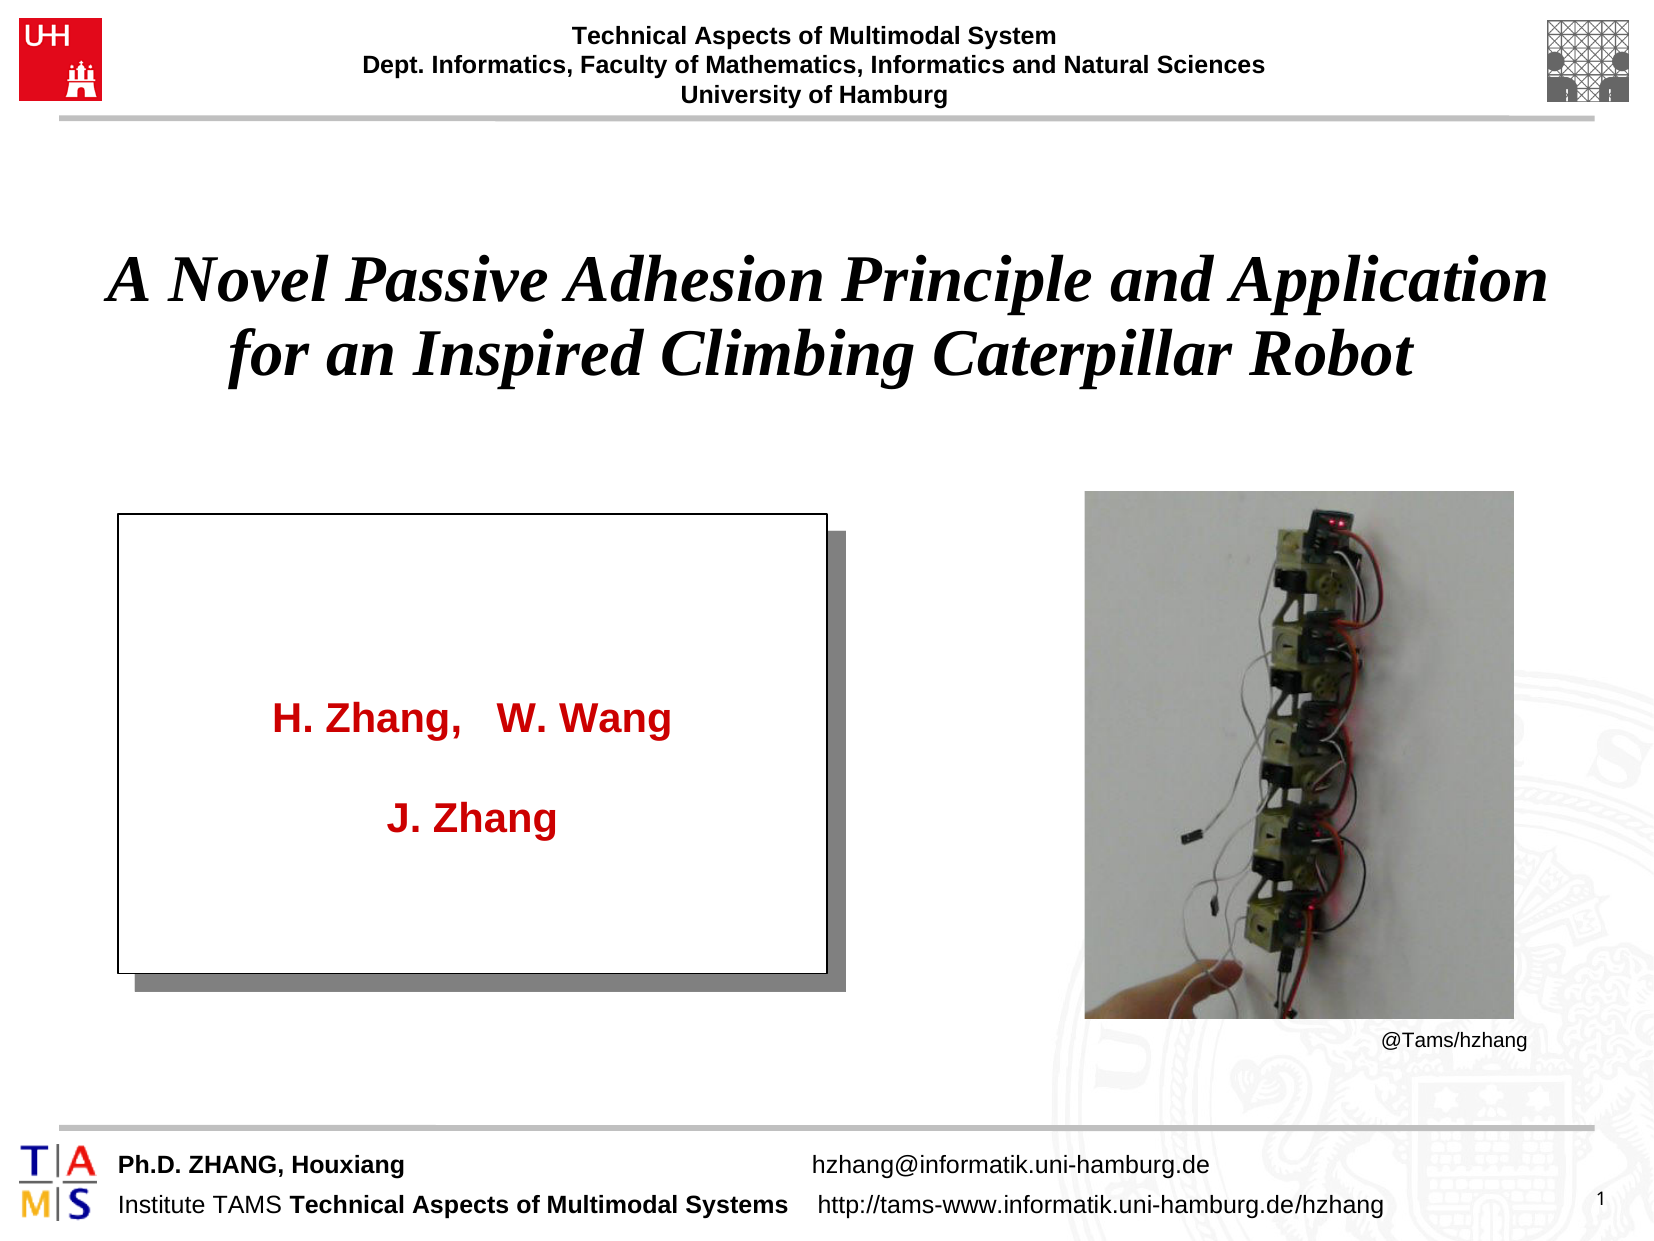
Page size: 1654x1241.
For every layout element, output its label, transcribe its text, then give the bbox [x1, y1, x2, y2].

text_box @Tams/hzhang [1366, 1018, 1543, 1059]
text_box H. Zhang, W. Wang J. Zhang [117, 513, 827, 974]
title A Novel Passive Adhesion Principle and Application for an Inspired Climbing Caterpillar Robot [88, 221, 1572, 411]
picture [1084, 491, 1514, 1019]
picture [19, 18, 102, 101]
picture [19, 1144, 97, 1221]
picture [1547, 20, 1629, 102]
